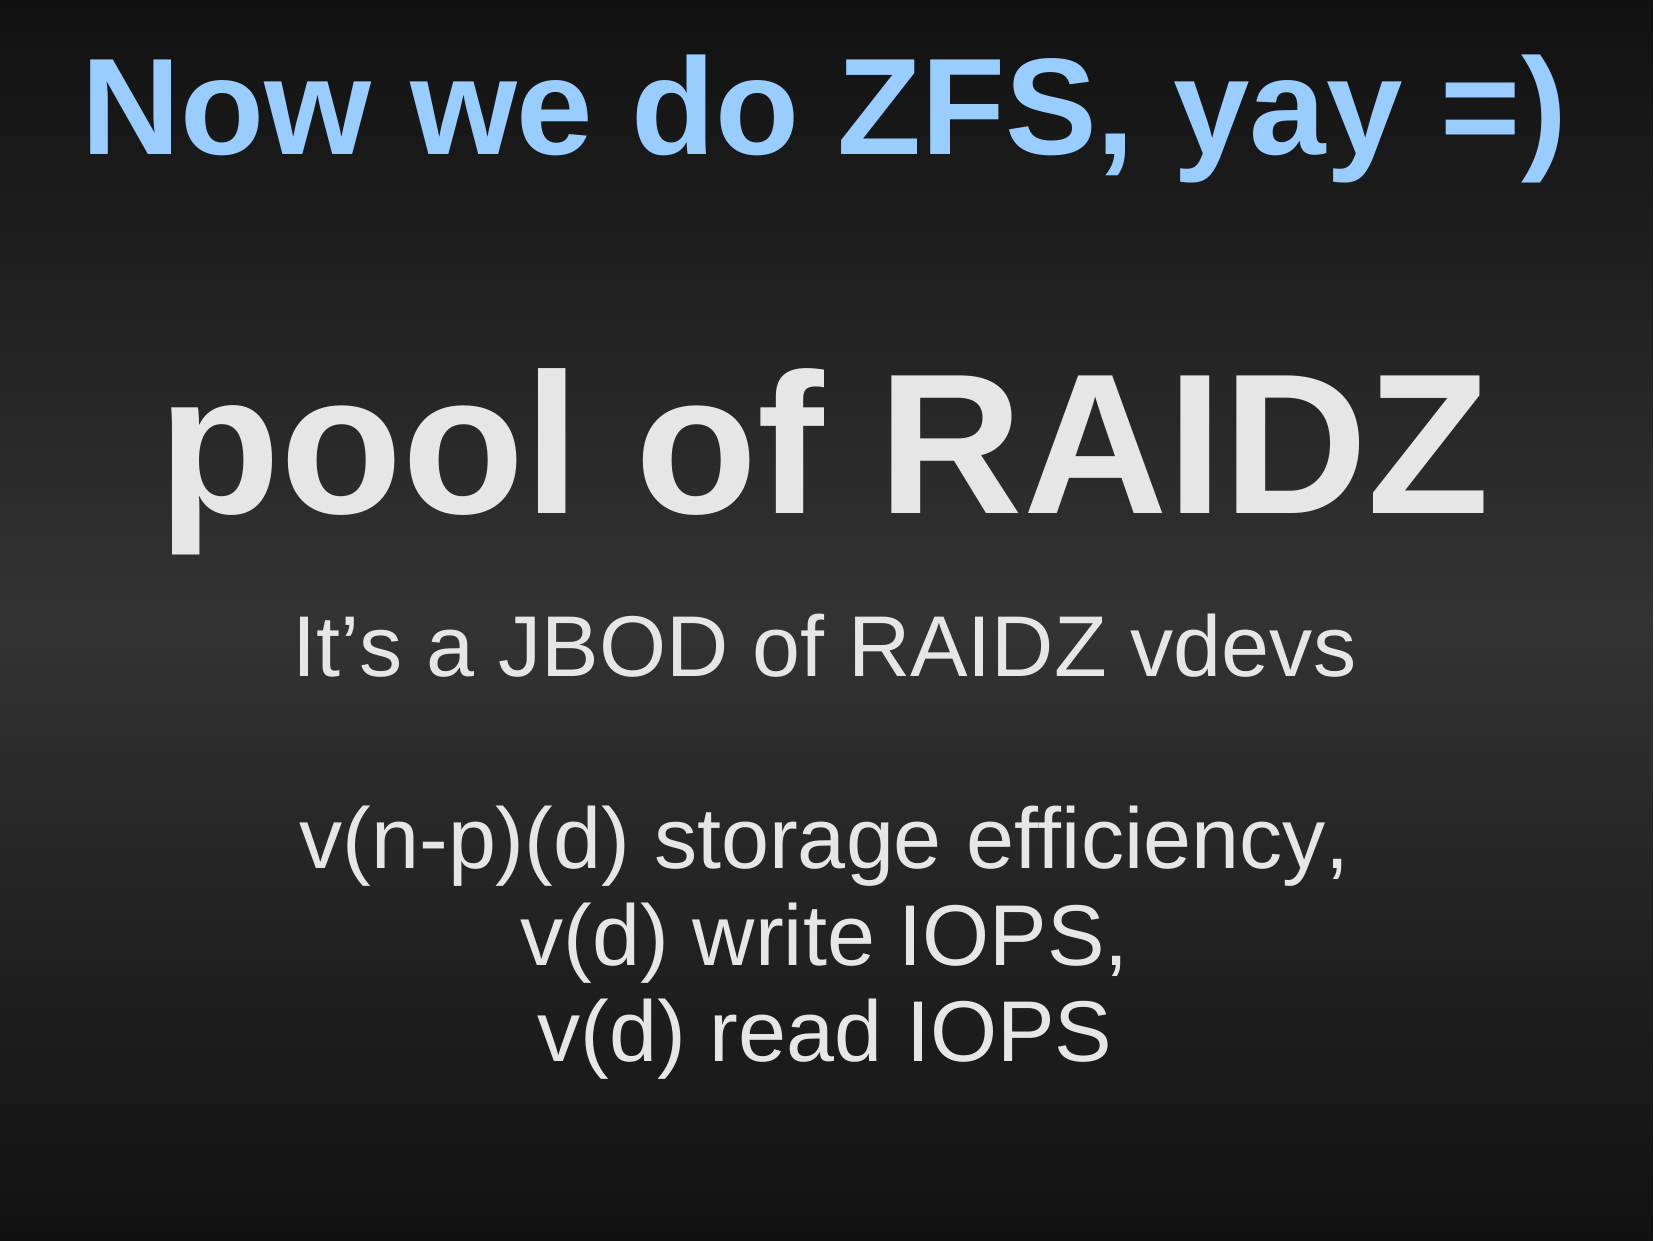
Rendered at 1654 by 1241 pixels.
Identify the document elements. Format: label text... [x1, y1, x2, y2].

title Now we do ZFS, yay =) [0, 2, 1651, 211]
title pool of RAIDZ It’s a JBOD of RAIDZ vdevs v(n-p)(d) storage efficiency, v(d) write IOPS, v(d) read IOPS [0, 284, 1651, 1241]
